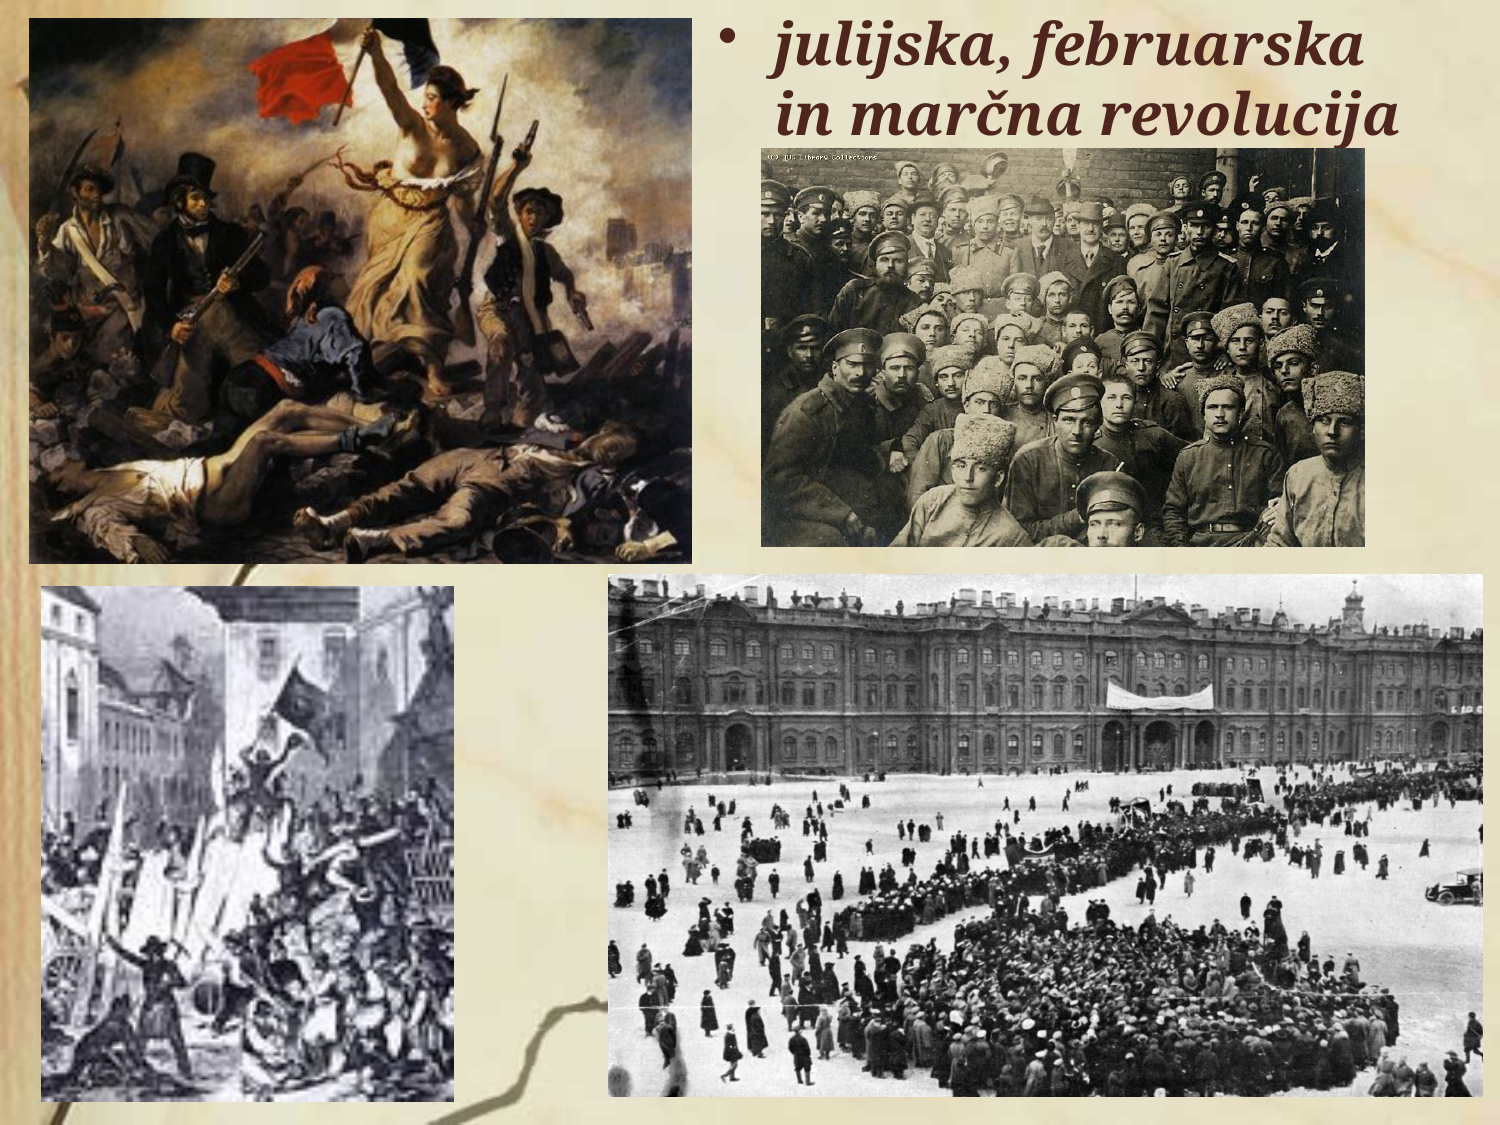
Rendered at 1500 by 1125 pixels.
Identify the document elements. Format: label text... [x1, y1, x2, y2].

picture [0, 0, 1500, 1125]
list julijska, februarska in marčna revolucija [702, 0, 1425, 161]
